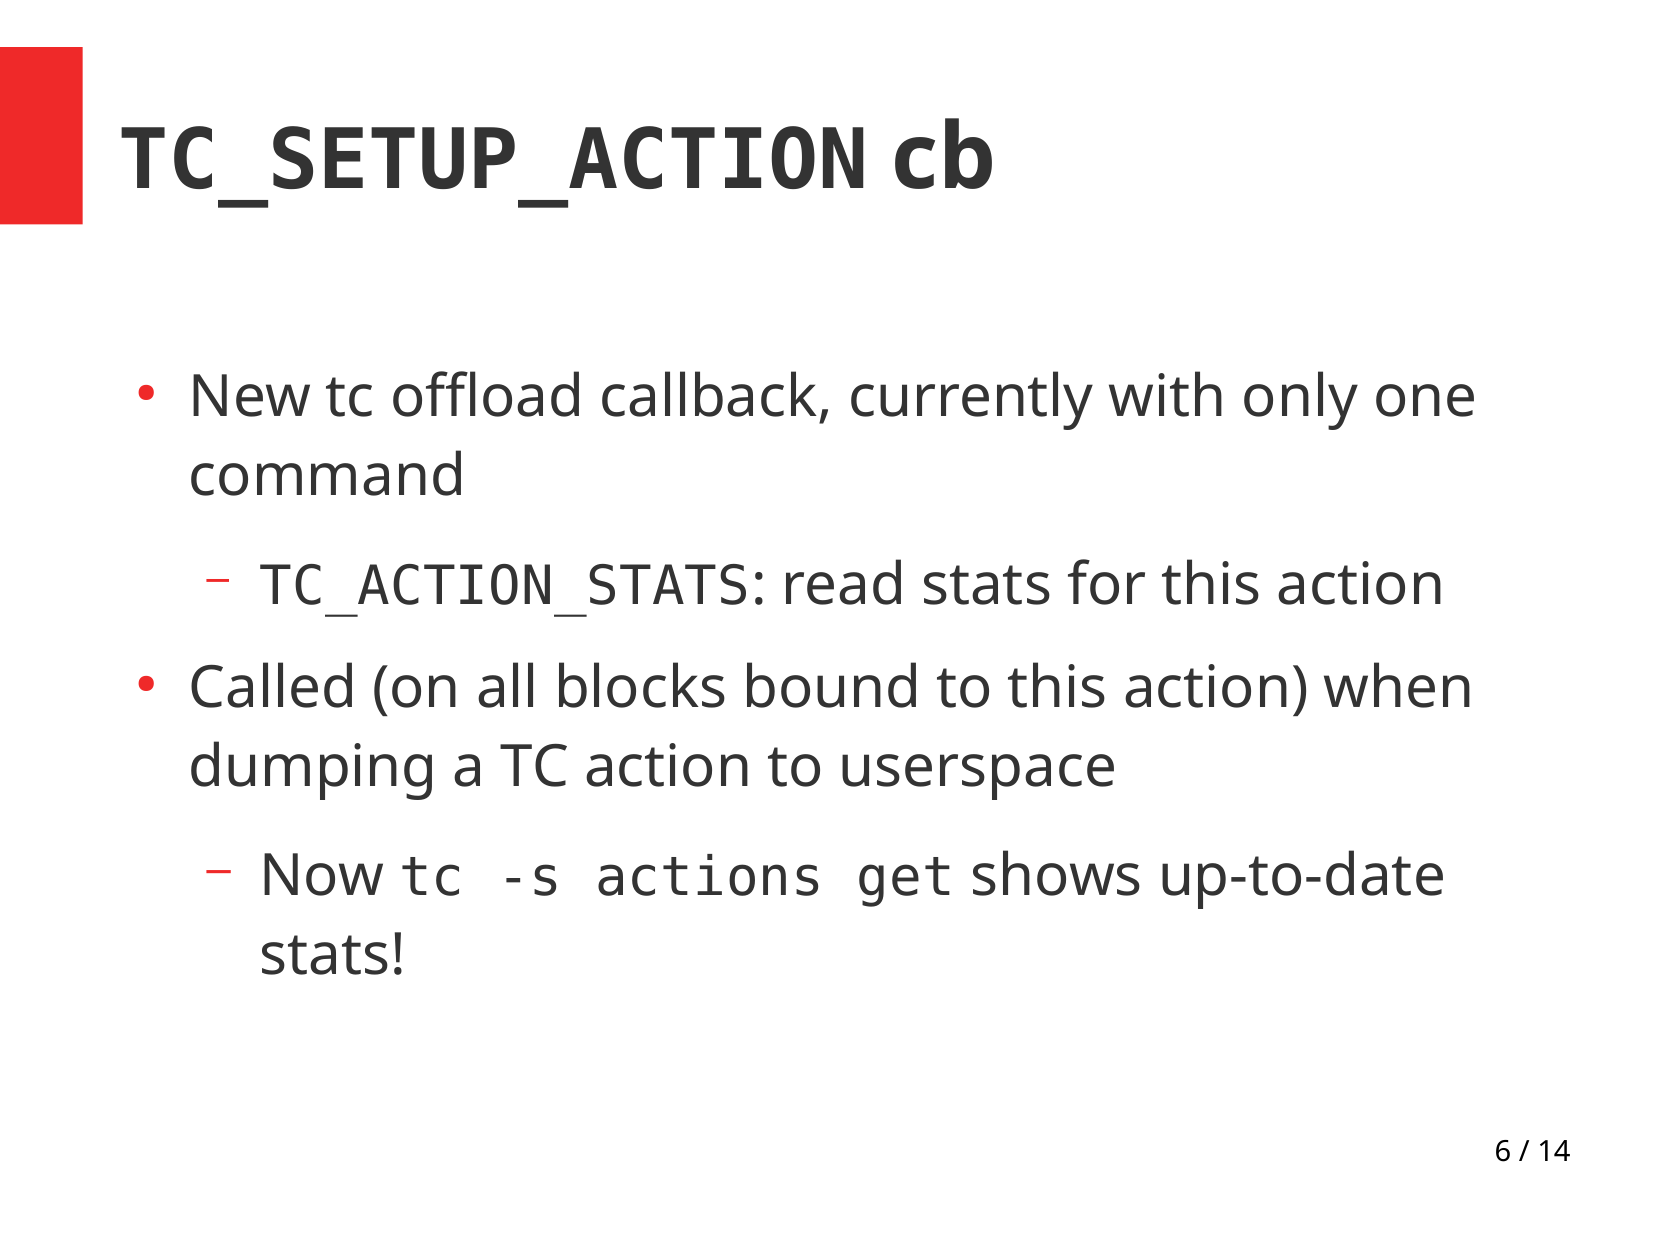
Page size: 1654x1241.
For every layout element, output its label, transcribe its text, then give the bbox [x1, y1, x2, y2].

title TC_SETUP_ACTION cb [118, 49, 1571, 257]
list New tc offload callback, currently with only one command TC_ACTION_STATS: read stats for this action Called (on all blocks bound to this action) when dumping a TC action to userspace Now tc -s actions get shows up-to-date stats! [118, 354, 1536, 1074]
